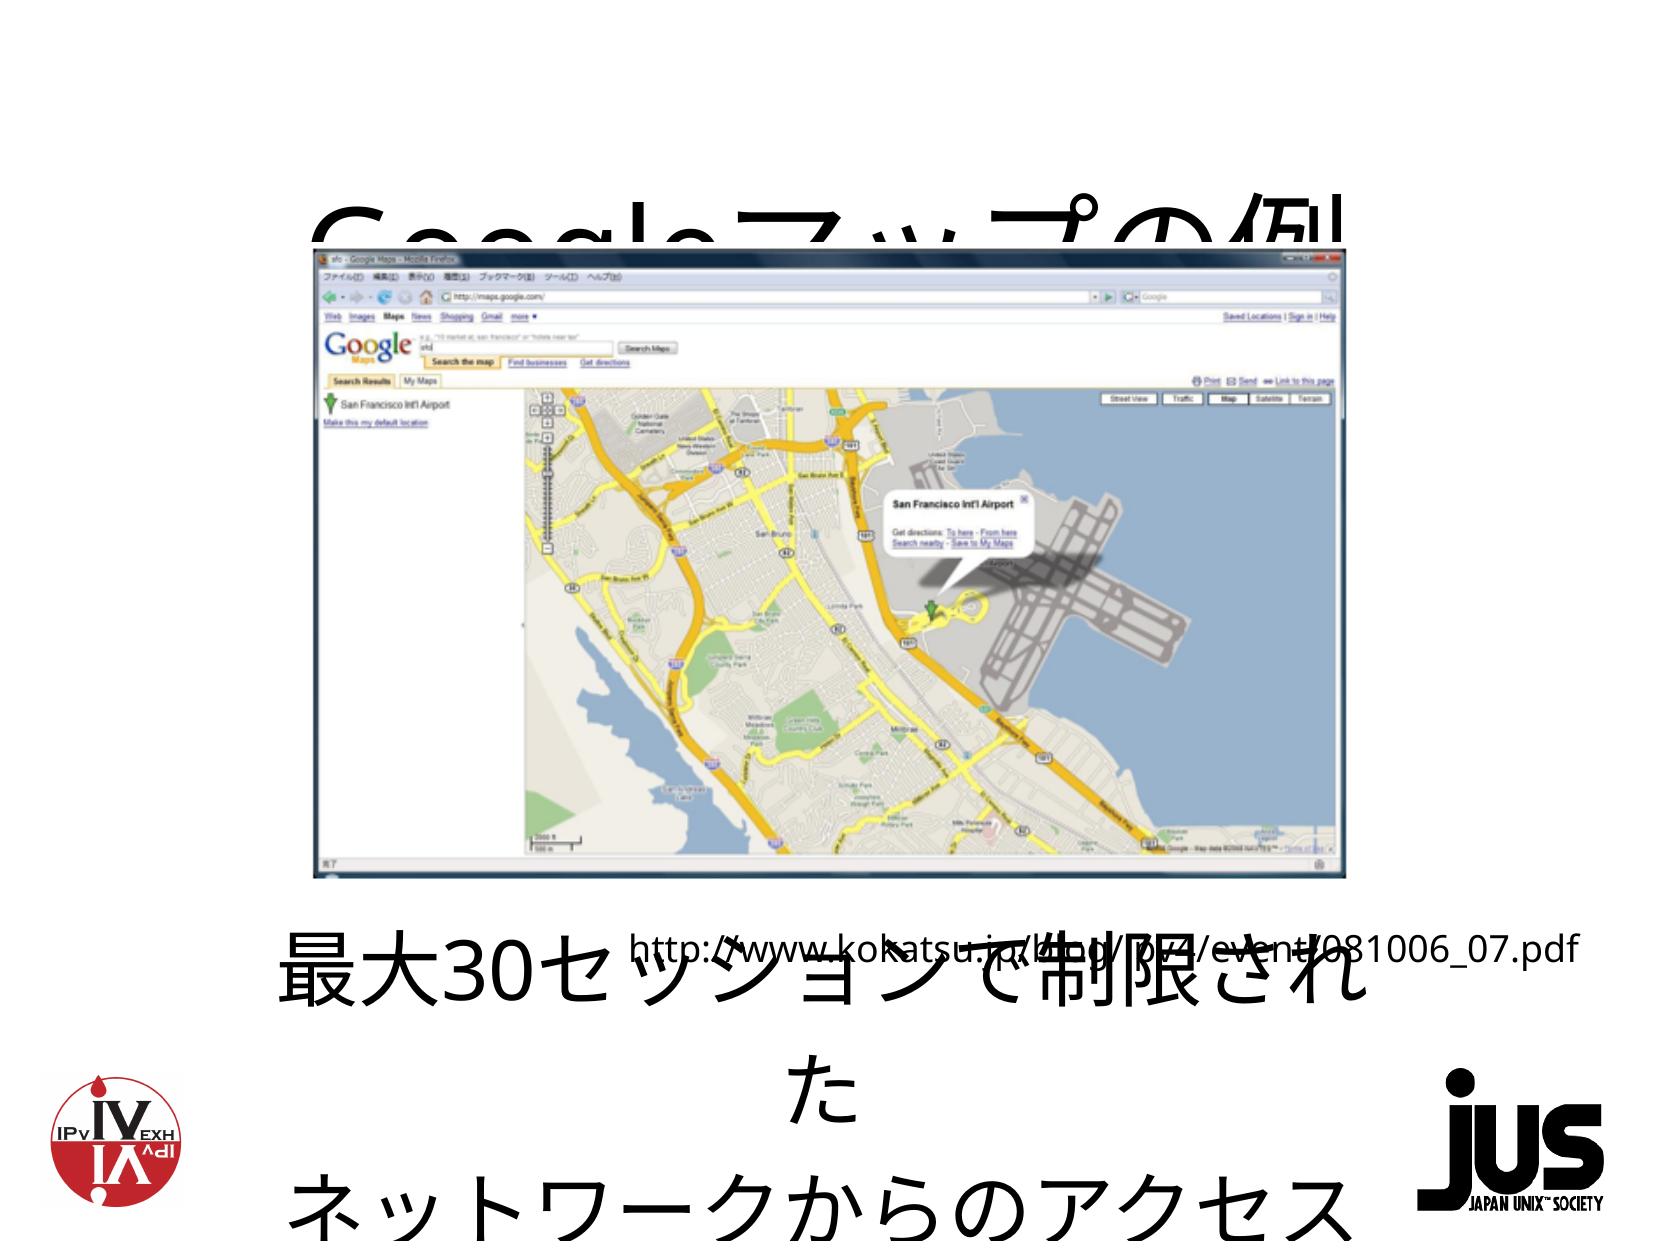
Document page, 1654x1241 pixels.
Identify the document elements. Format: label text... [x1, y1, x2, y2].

picture [303, 242, 1357, 893]
picture [1417, 1068, 1604, 1211]
title Googleマップの例 [82, 56, 1571, 250]
text_box 最大30セッションで制限された ネットワークからのアクセス [246, 995, 1398, 1175]
text_box http://www.kokatsu.jp/blog/ipv4/event/081006_07.pdf [531, 915, 1595, 971]
picture [41, 1068, 190, 1210]
